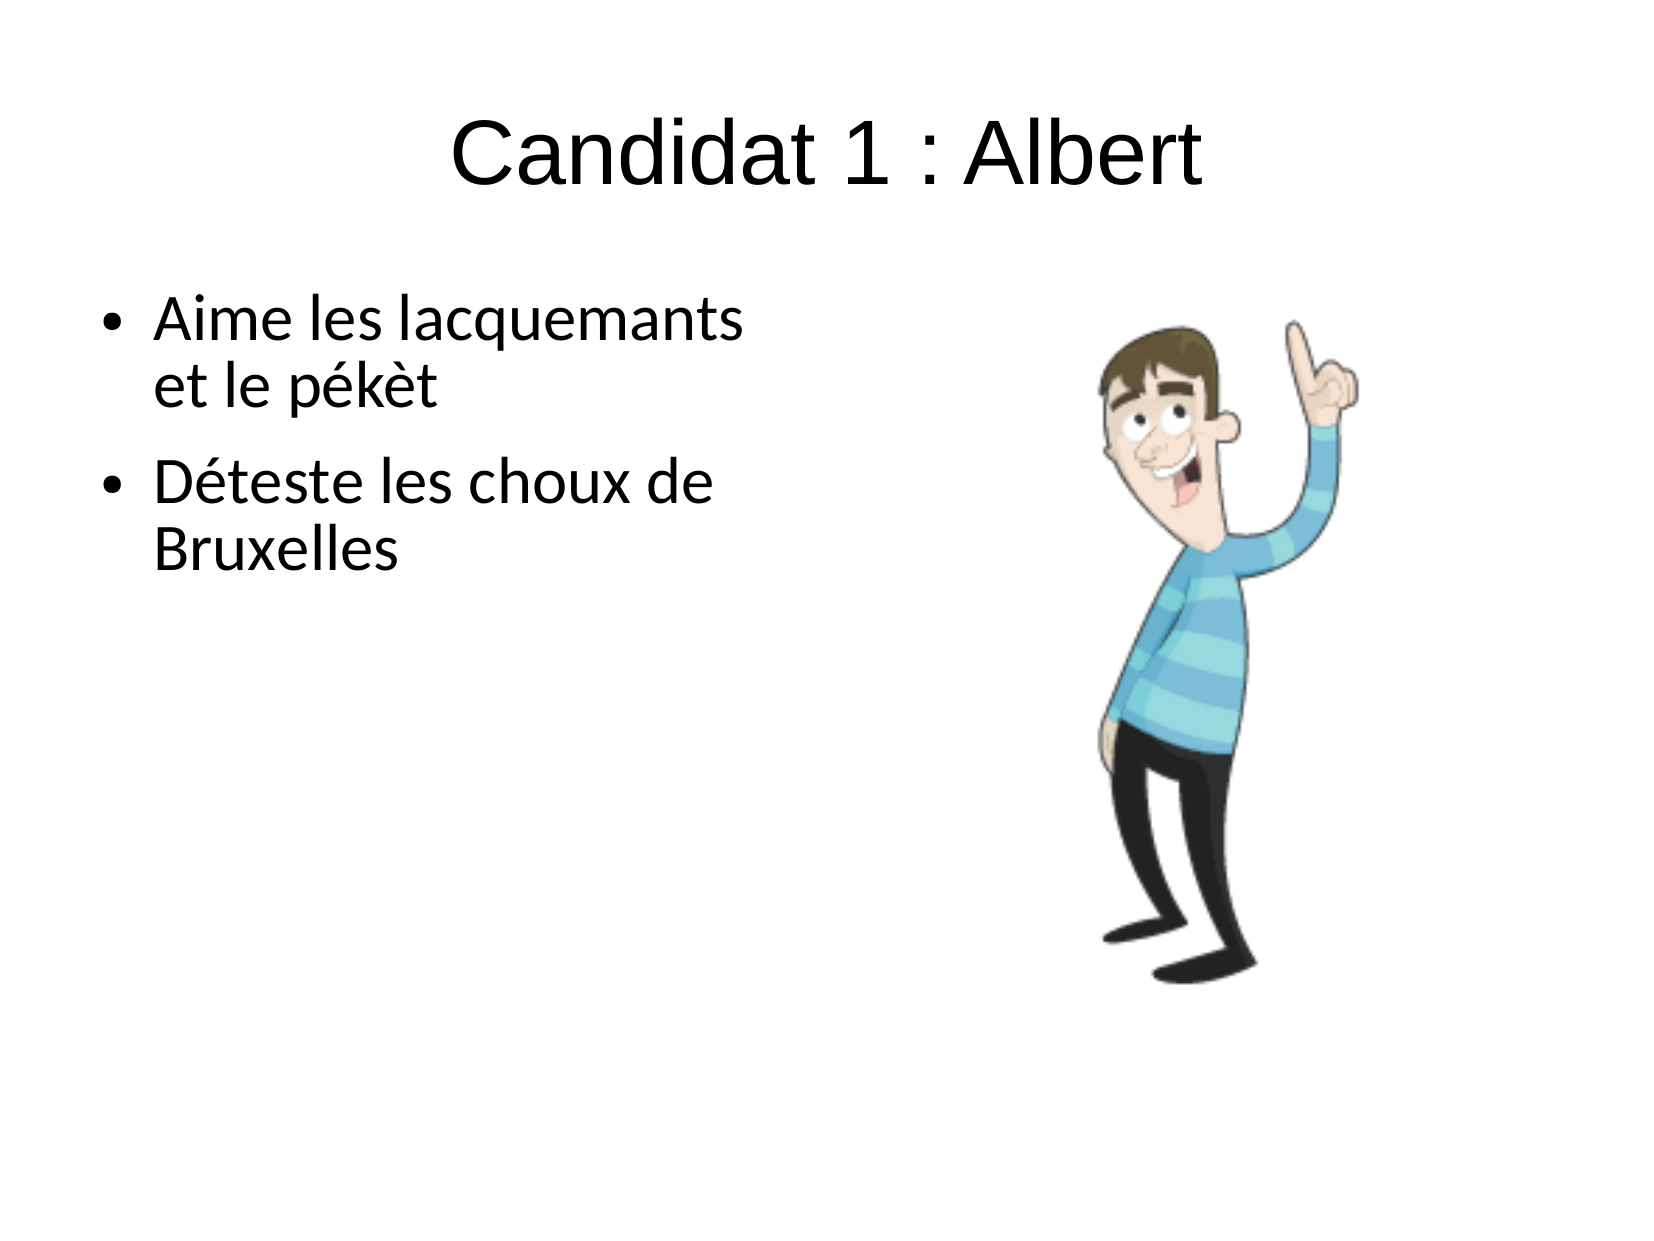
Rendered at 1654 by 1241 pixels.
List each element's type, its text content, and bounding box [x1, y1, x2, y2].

picture [981, 290, 1435, 1010]
title Candidat 1 : Albert [82, 49, 1571, 257]
list Aime les lacquemants et le pékèt Déteste les choux de Bruxelles [82, 290, 809, 1010]
